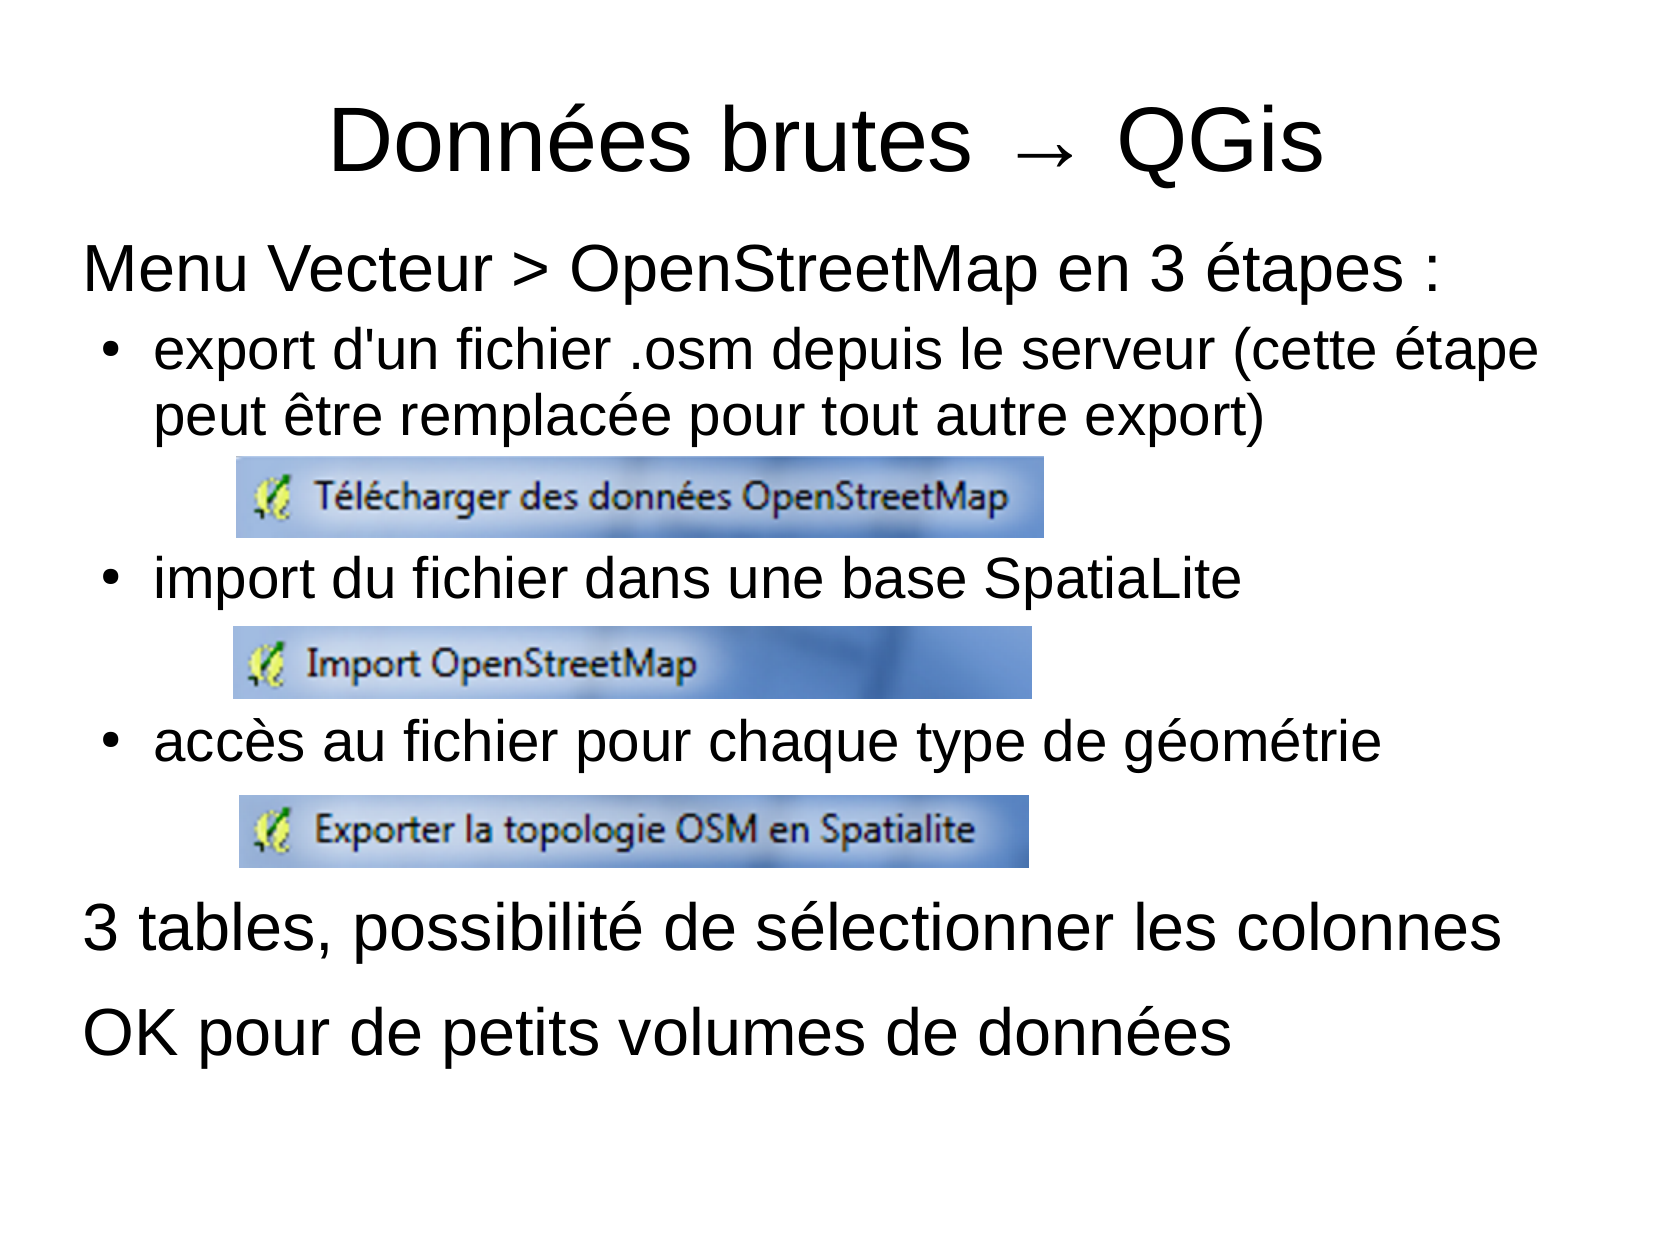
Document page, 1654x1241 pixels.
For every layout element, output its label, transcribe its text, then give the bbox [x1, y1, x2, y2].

picture [233, 626, 1032, 699]
picture [236, 456, 1044, 538]
title Données brutes → QGis [82, 49, 1571, 230]
list Menu Vecteur > OpenStreetMap en 3 étapes : export d'un fichier .osm depuis le serveur (cette étape peut être remplacée pour tout autre export) import du fichier dans une base SpatiaLite accès au fichier pour chaque type de géométrie 3 tables, possibilité de sélectionner les colonnes OK pour de petits volumes de données [82, 230, 1571, 1069]
picture [239, 795, 1029, 868]
